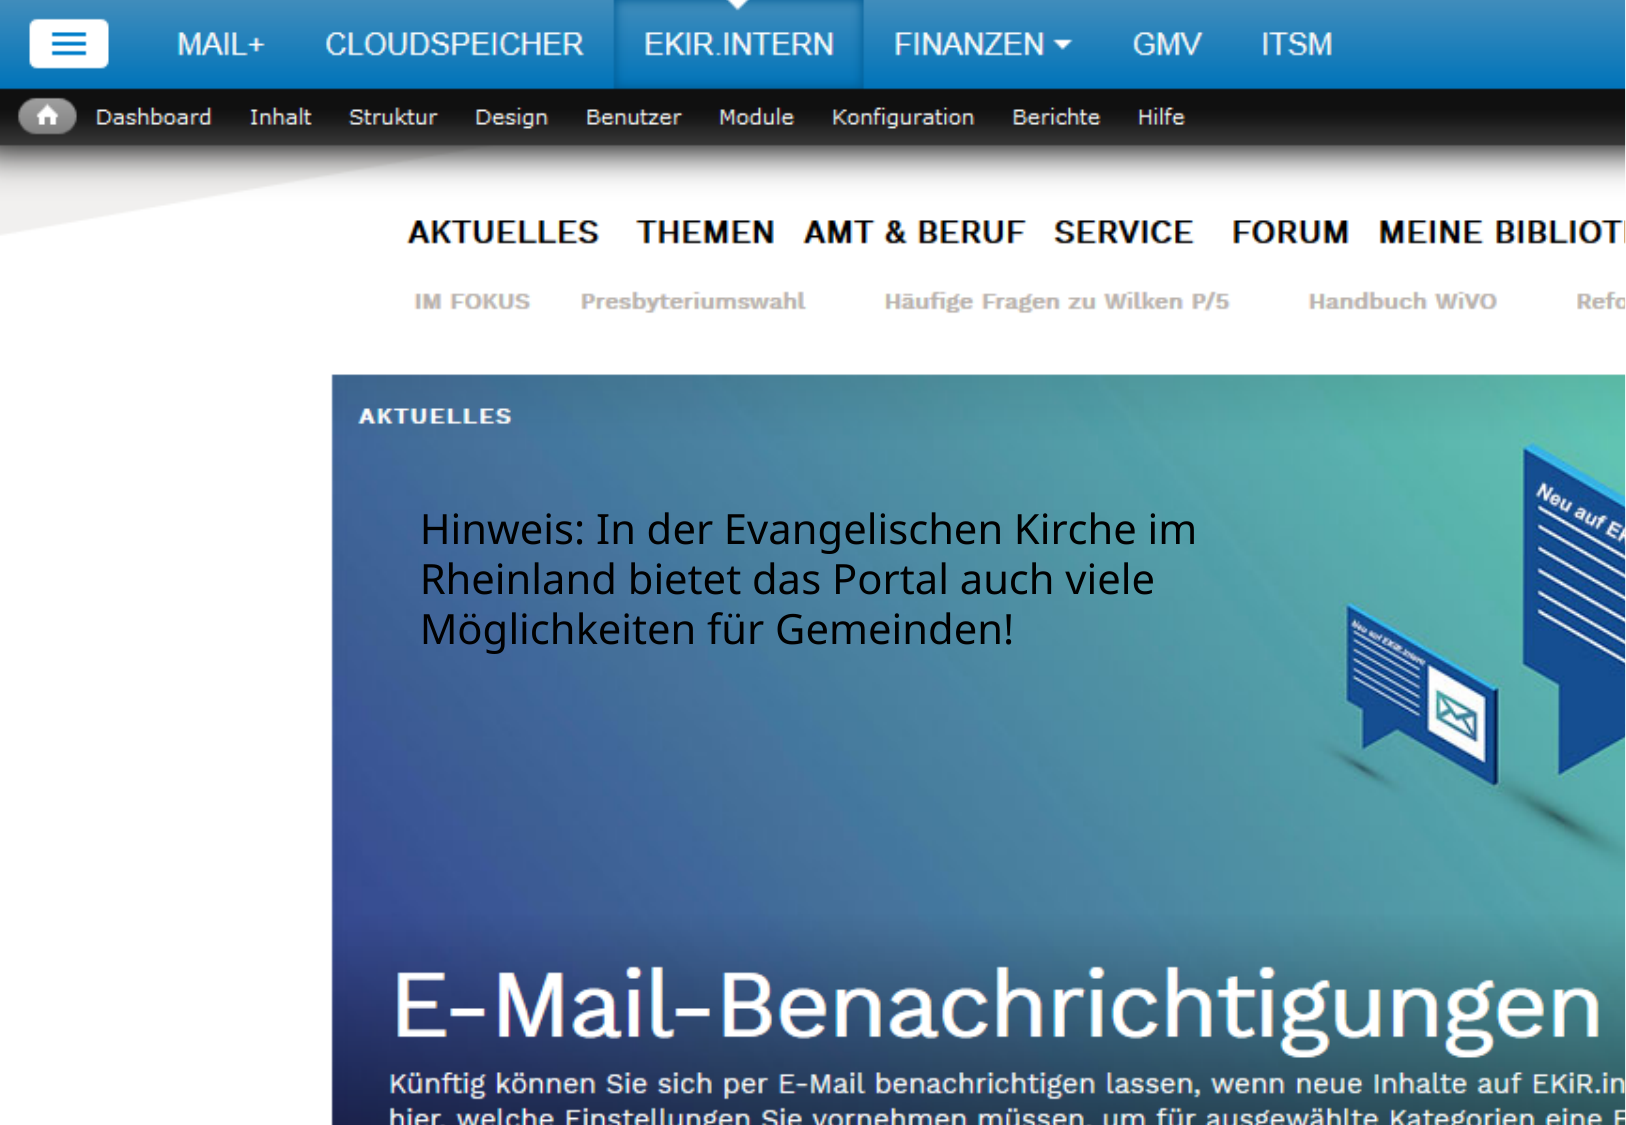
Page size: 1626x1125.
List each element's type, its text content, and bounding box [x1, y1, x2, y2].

picture [0, 0, 1626, 1125]
text_box Hinweis: In der Evangelischen Kirche im Rheinland bietet das Portal auch viele Möglichkeiten für Gemeinden! [405, 495, 1261, 660]
